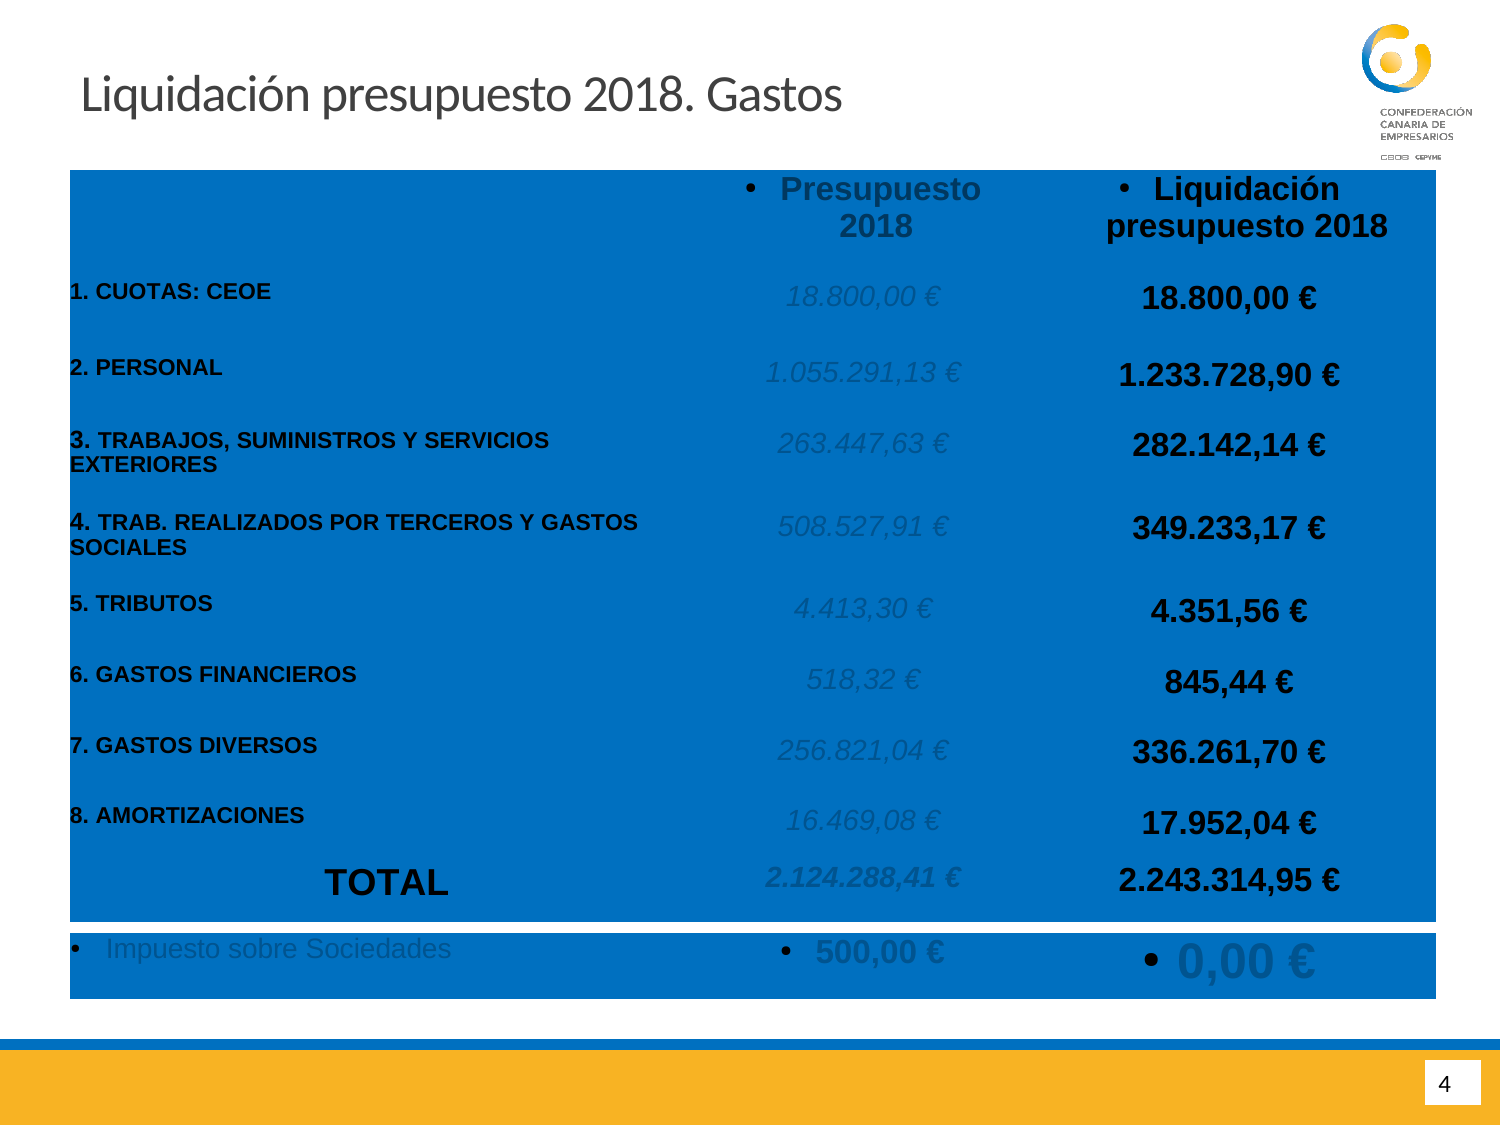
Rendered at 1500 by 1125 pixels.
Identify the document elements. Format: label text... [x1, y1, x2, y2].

table_cell 263.447,63 € [704, 427, 1023, 510]
table_cell 5. TRIBUTOS [70, 592, 704, 663]
table_header 500,00 € [703, 933, 1023, 999]
table_cell 349.233,17 € [1023, 510, 1436, 592]
table_cell 4. TRAB. REALIZADOS POR TERCEROS Y GASTOS SOCIALES [70, 510, 704, 592]
table_header [70, 170, 704, 280]
table_cell 3. TRABAJOS, SUMINISTROS Y SERVICIOS EXTERIORES [70, 427, 704, 510]
table_cell 18.800,00 € [704, 280, 1023, 356]
table_cell 2.243.314,95 € [1023, 861, 1436, 922]
table_cell 2. PERSONAL [70, 356, 704, 427]
table_cell 1. CUOTAS: CEOE [70, 280, 704, 356]
table_cell 282.142,14 € [1023, 427, 1436, 510]
table_cell TOTAL [70, 861, 704, 922]
table_cell 518,32 € [704, 663, 1023, 734]
table_header Impuesto sobre Sociedades [70, 933, 703, 999]
table_cell 17.952,04 € [1023, 804, 1436, 861]
table_cell 2.124.288,41 € [704, 861, 1023, 922]
text_box 4 [1423, 1058, 1483, 1106]
table_cell 8. AMORTIZACIONES [70, 804, 704, 861]
table_cell 4.351,56 € [1023, 592, 1436, 663]
table_cell 1.055.291,13 € [704, 356, 1023, 427]
table_header Presupuesto 2018 [704, 170, 1023, 280]
table_cell 18.800,00 € [1023, 280, 1436, 356]
table_cell 256.821,04 € [704, 734, 1023, 804]
table_cell 1.233.728,90 € [1023, 356, 1436, 427]
table_header Liquidación presupuesto 2018 [1023, 170, 1436, 280]
table_cell 16.469,08 € [704, 804, 1023, 861]
table_cell 7. GASTOS DIVERSOS [70, 734, 704, 804]
table_header 0,00 € [1023, 933, 1436, 999]
table_cell 4.413,30 € [704, 592, 1023, 663]
table_cell 845,44 € [1023, 663, 1436, 734]
table_cell 336.261,70 € [1023, 734, 1436, 804]
table_cell 6. GASTOS FINANCIEROS [70, 663, 704, 734]
text_box Liquidación presupuesto 2018. Gastos [65, 0, 1341, 130]
table_cell 508.527,91 € [704, 510, 1023, 592]
